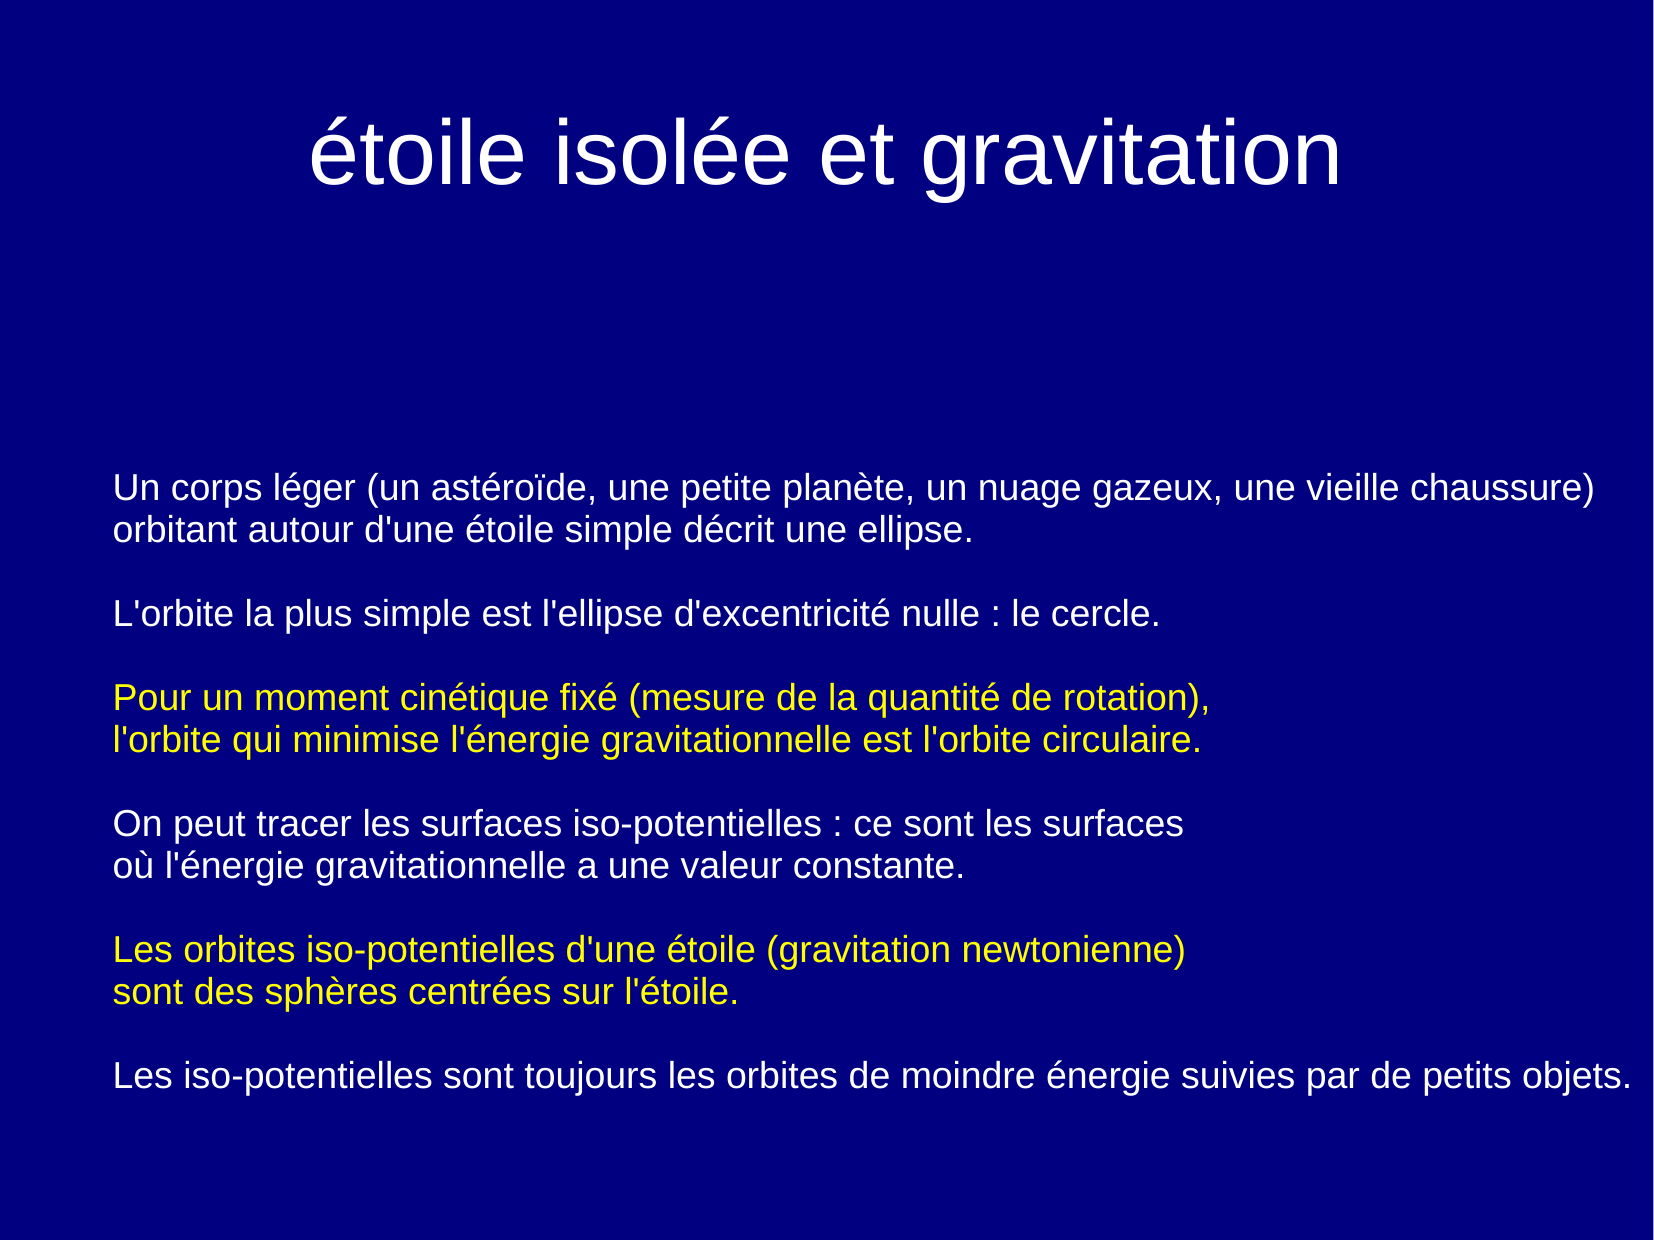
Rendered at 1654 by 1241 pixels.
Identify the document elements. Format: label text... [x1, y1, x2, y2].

text_box Un corps léger (un astéroïde, une petite planète, un nuage gazeux, une vieille chaussure) orbitant autour d'une étoile simple décrit une ellipse. L'orbite la plus simple est l'ellipse d'excentricité nulle : le cercle. Pour un moment cinétique fixé (mesure de la quantité de rotation), l'orbite qui minimise l'énergie gravitationnelle est l'orbite circulaire. On peut tracer les surfaces iso-potentielles : ce sont les surfaces où l'énergie gravitationnelle a une valeur constante. Les orbites iso-potentielles d'une étoile (gravitation newtonienne) sont des sphères centrées sur l'étoile. Les iso-potentielles sont toujours les orbites de moindre énergie suivies par de petits objets. [97, 459, 1648, 1105]
title étoile isolée et gravitation [82, 49, 1571, 257]
